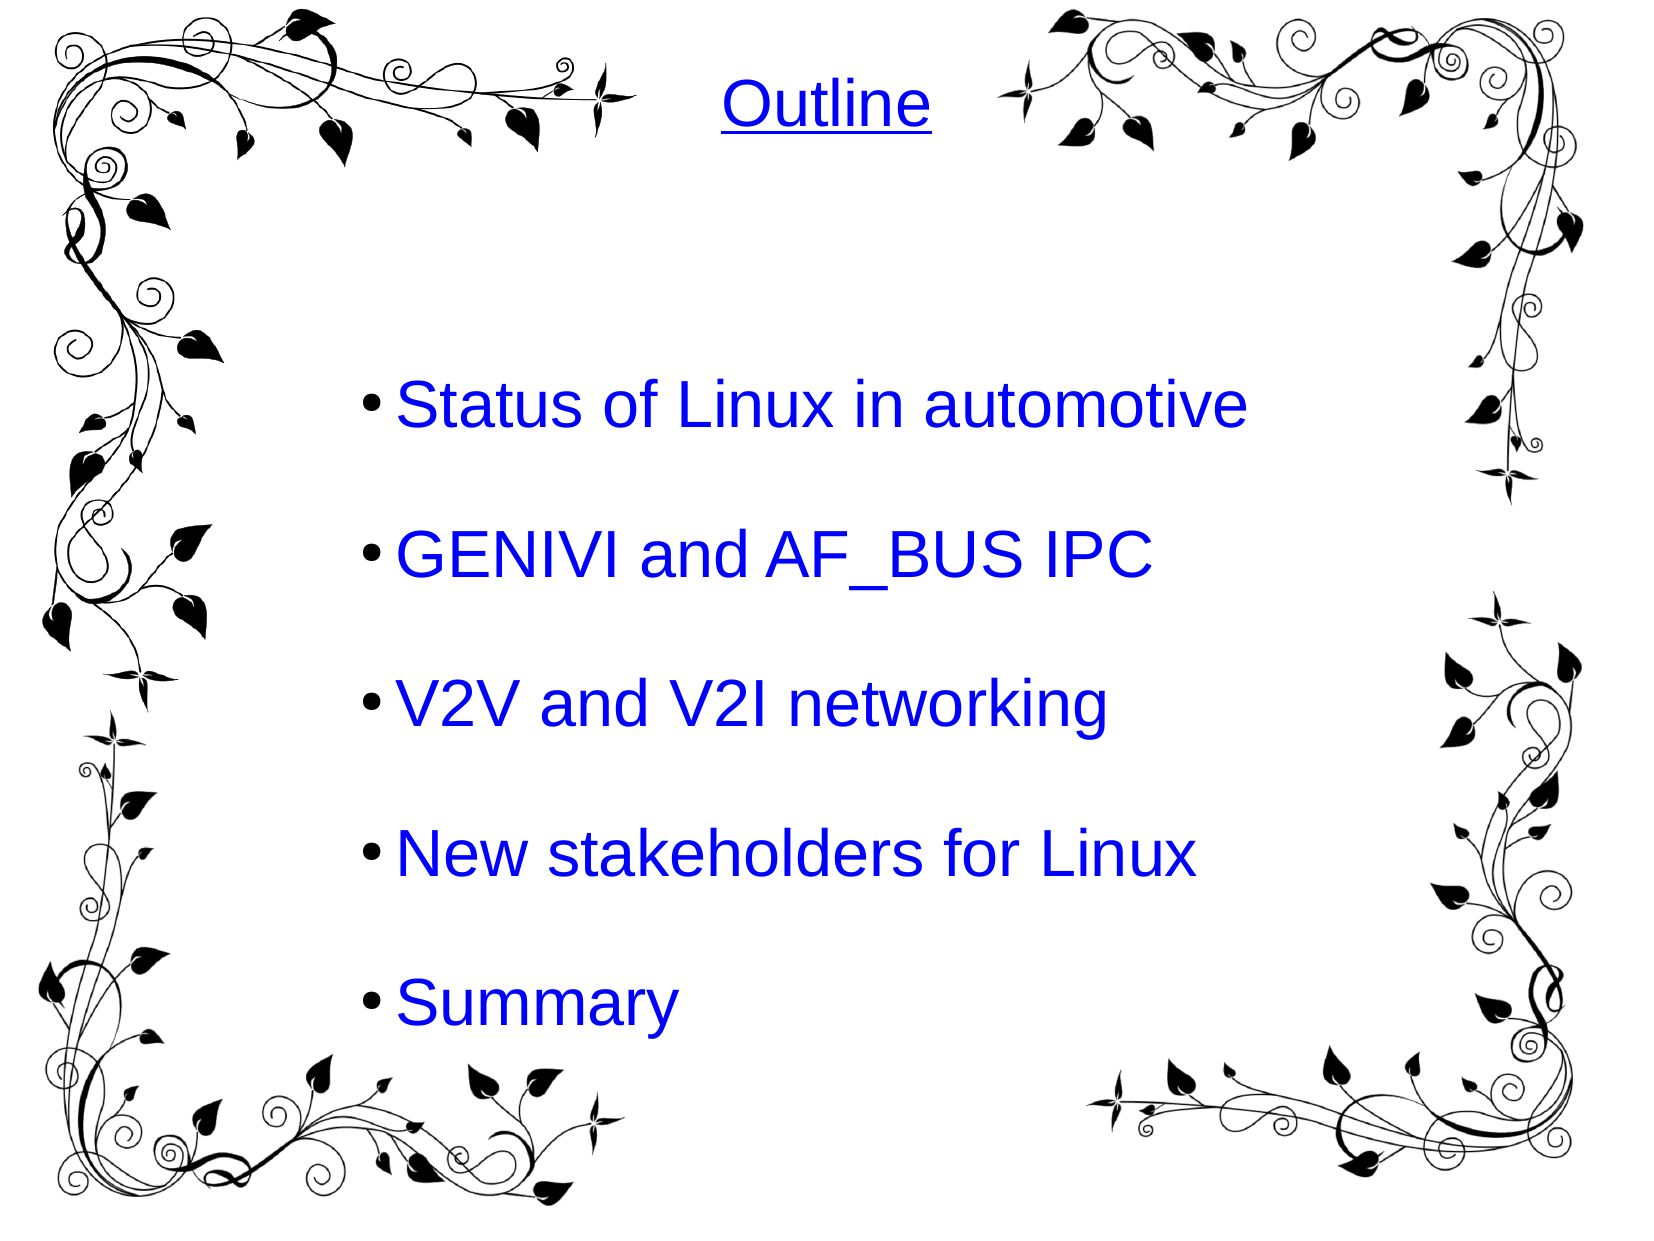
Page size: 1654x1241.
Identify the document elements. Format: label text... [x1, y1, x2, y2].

title Outline [82, 0, 1571, 208]
text_box Status of Linux in automotive GENIVI and AF_BUS IPC V2V and V2I networking New stakeholders for Linux Summary [345, 285, 1291, 973]
picture [30, 0, 643, 1216]
picture [1080, 585, 1591, 1186]
picture [990, 0, 1591, 511]
